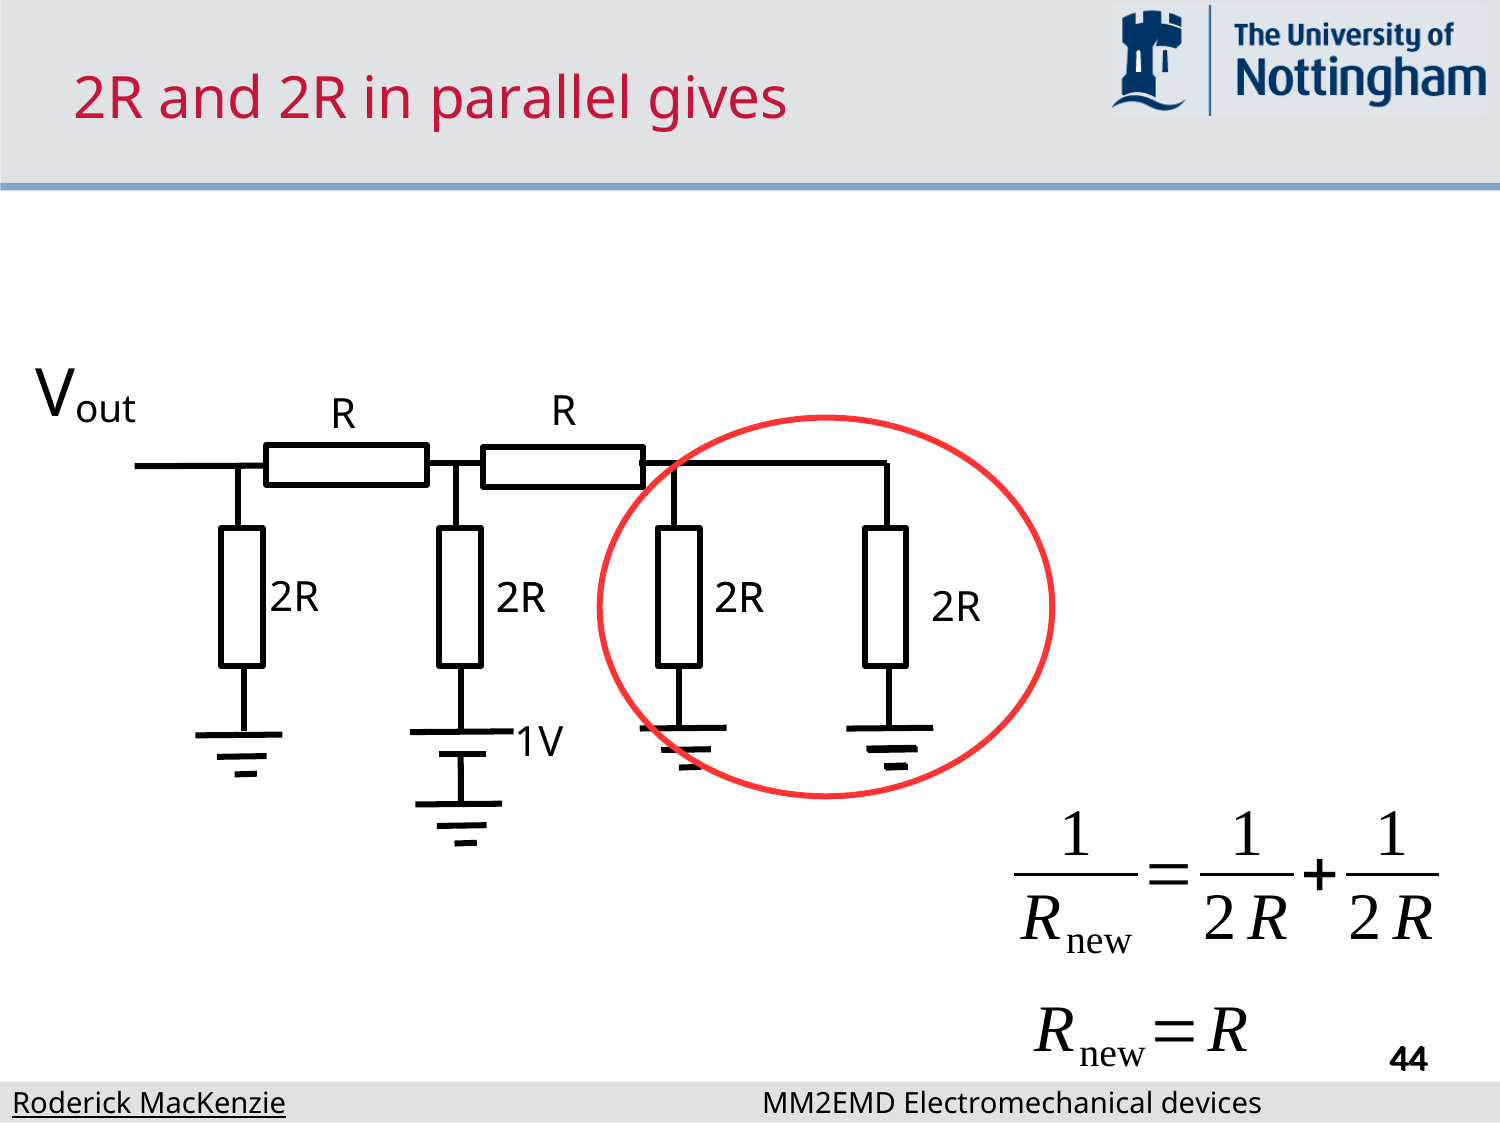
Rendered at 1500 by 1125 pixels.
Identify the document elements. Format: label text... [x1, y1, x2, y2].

text_box 2R [916, 572, 1017, 708]
text_box Vout [20, 342, 170, 478]
text_box <number> [1374, 1029, 1500, 1100]
chart [1005, 796, 1449, 964]
text_box R [315, 379, 416, 514]
text_box 2R [699, 563, 800, 699]
text_box 2R [254, 561, 355, 697]
text_box 1V [499, 706, 600, 851]
picture [1111, 4, 1487, 116]
text_box R [535, 376, 636, 511]
chart [1024, 991, 1256, 1076]
text_box 2R [481, 563, 582, 699]
title 2R and 2R in parallel gives [59, 20, 1137, 172]
